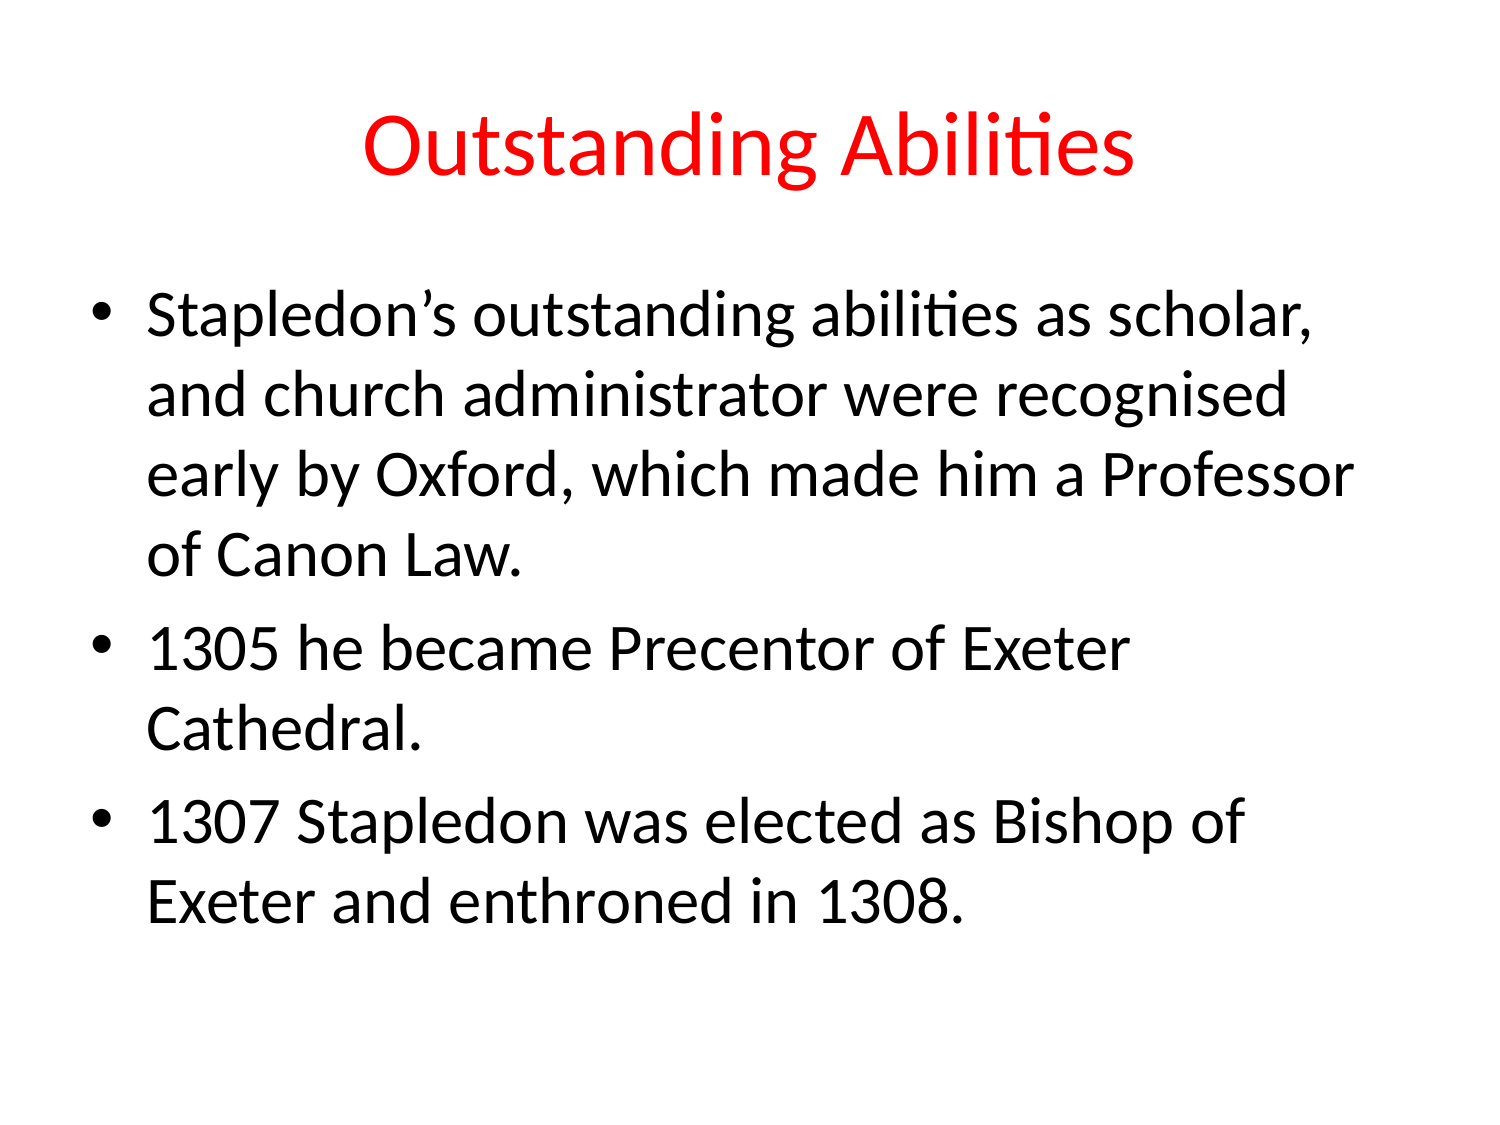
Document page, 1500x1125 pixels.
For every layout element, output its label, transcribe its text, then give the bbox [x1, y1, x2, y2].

list Stapledon’s outstanding abilities as scholar, and church administrator were recognised early by Oxford, which made him a Professor of Canon Law. 1305 he became Precentor of Exeter Cathedral. 1307 Stapledon was elected as Bishop of Exeter and enthroned in 1308. [75, 262, 1425, 1005]
title Outstanding Abilities [75, 45, 1425, 233]
